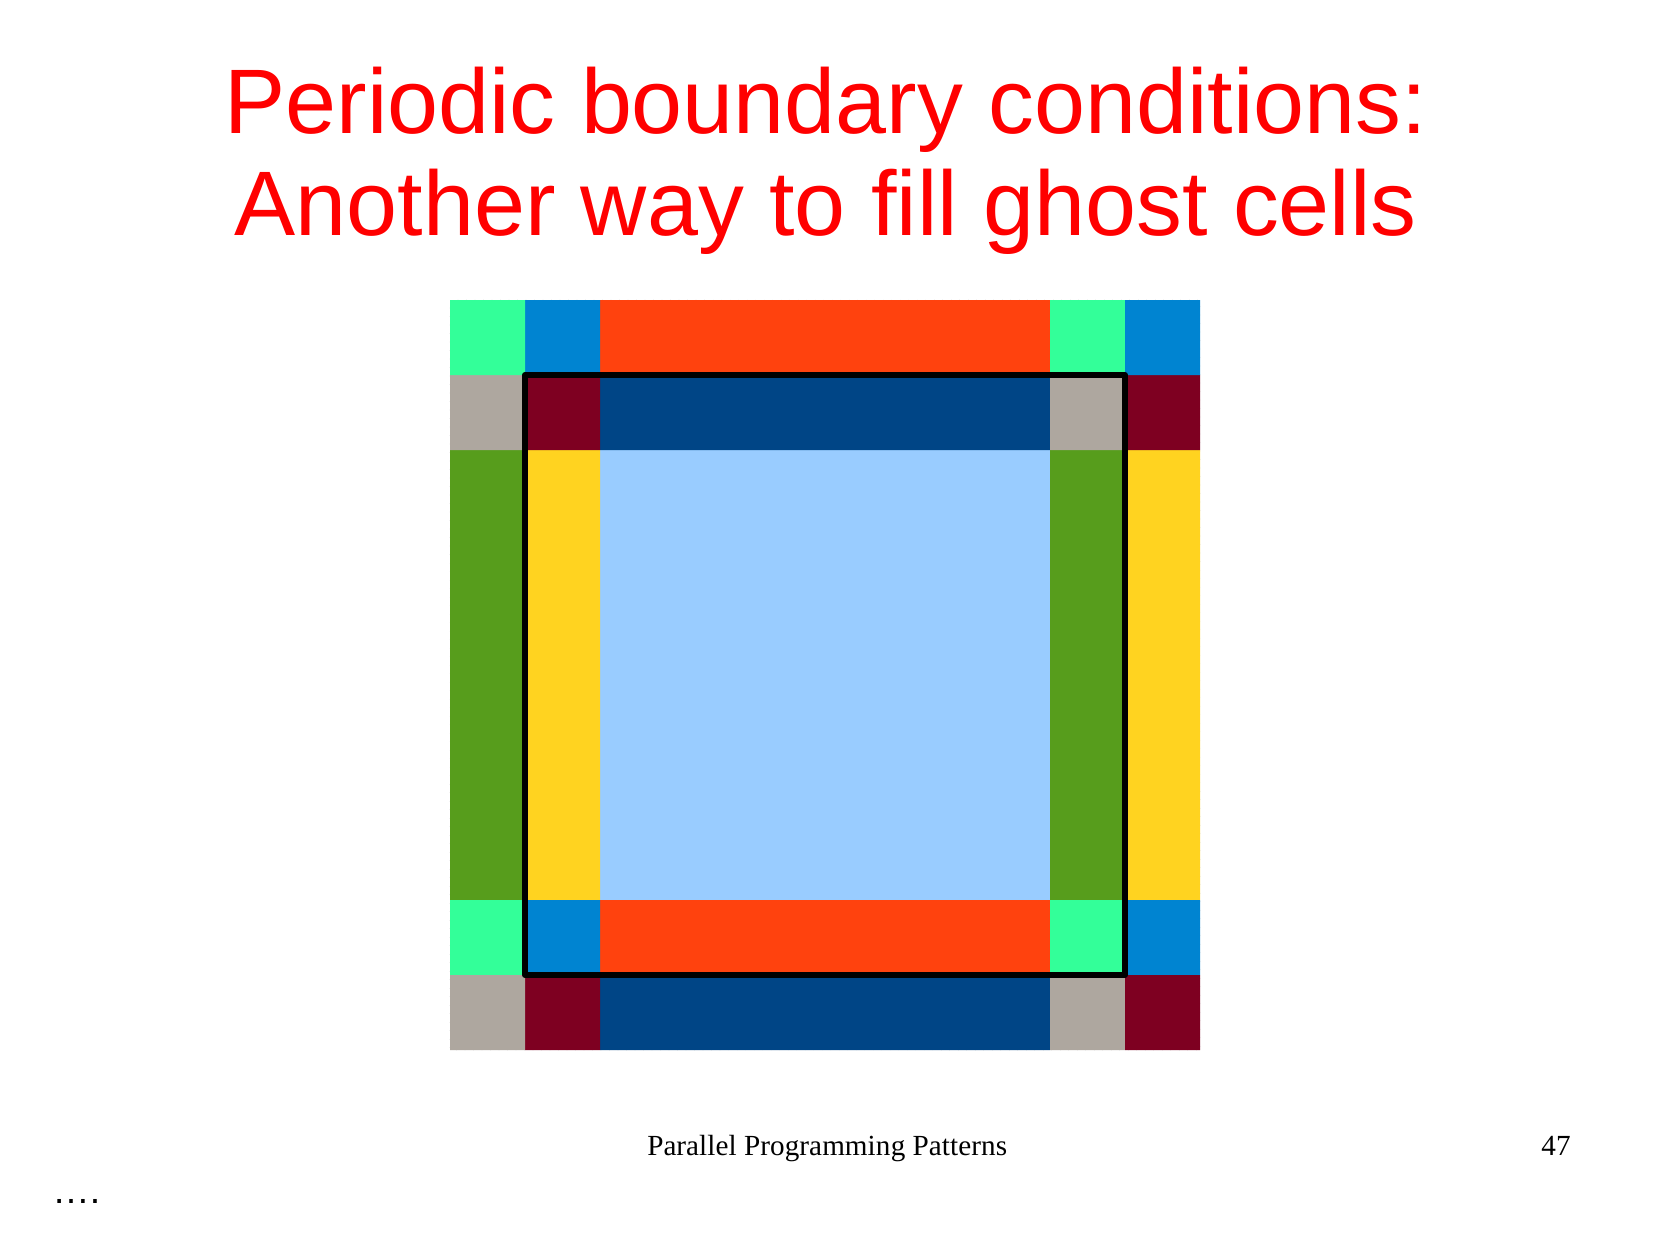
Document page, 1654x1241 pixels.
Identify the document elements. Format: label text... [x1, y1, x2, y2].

text_box [450, 300, 1201, 1051]
text_box …. [37, 1162, 151, 1220]
title Periodic boundary conditions: Another way to fill ghost cells [82, 49, 1571, 257]
